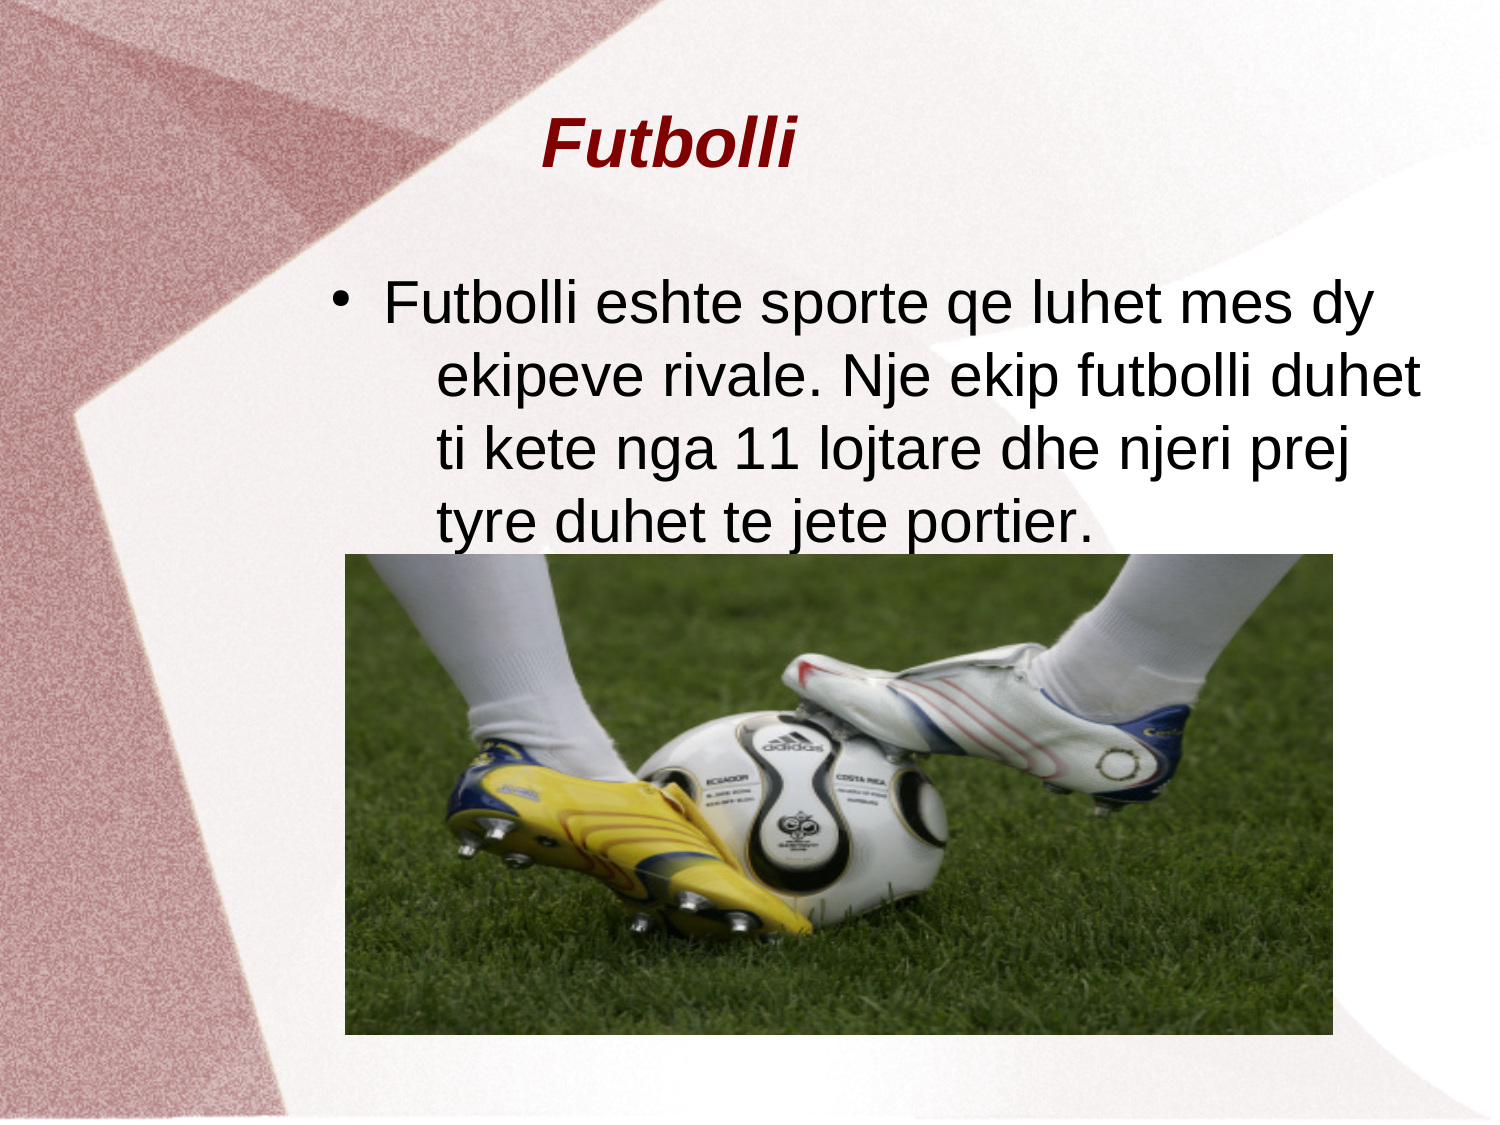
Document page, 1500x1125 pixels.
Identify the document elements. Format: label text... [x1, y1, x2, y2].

picture [345, 554, 1333, 1036]
title Futbolli [541, 44, 1458, 233]
list Futbolli eshte sporte qe luhet mes dy ekipeve rivale. Nje ekip futbolli duhet ti kete nga 11 lojtare dhe njeri prej tyre duhet te jete portier. [294, 263, 1452, 815]
